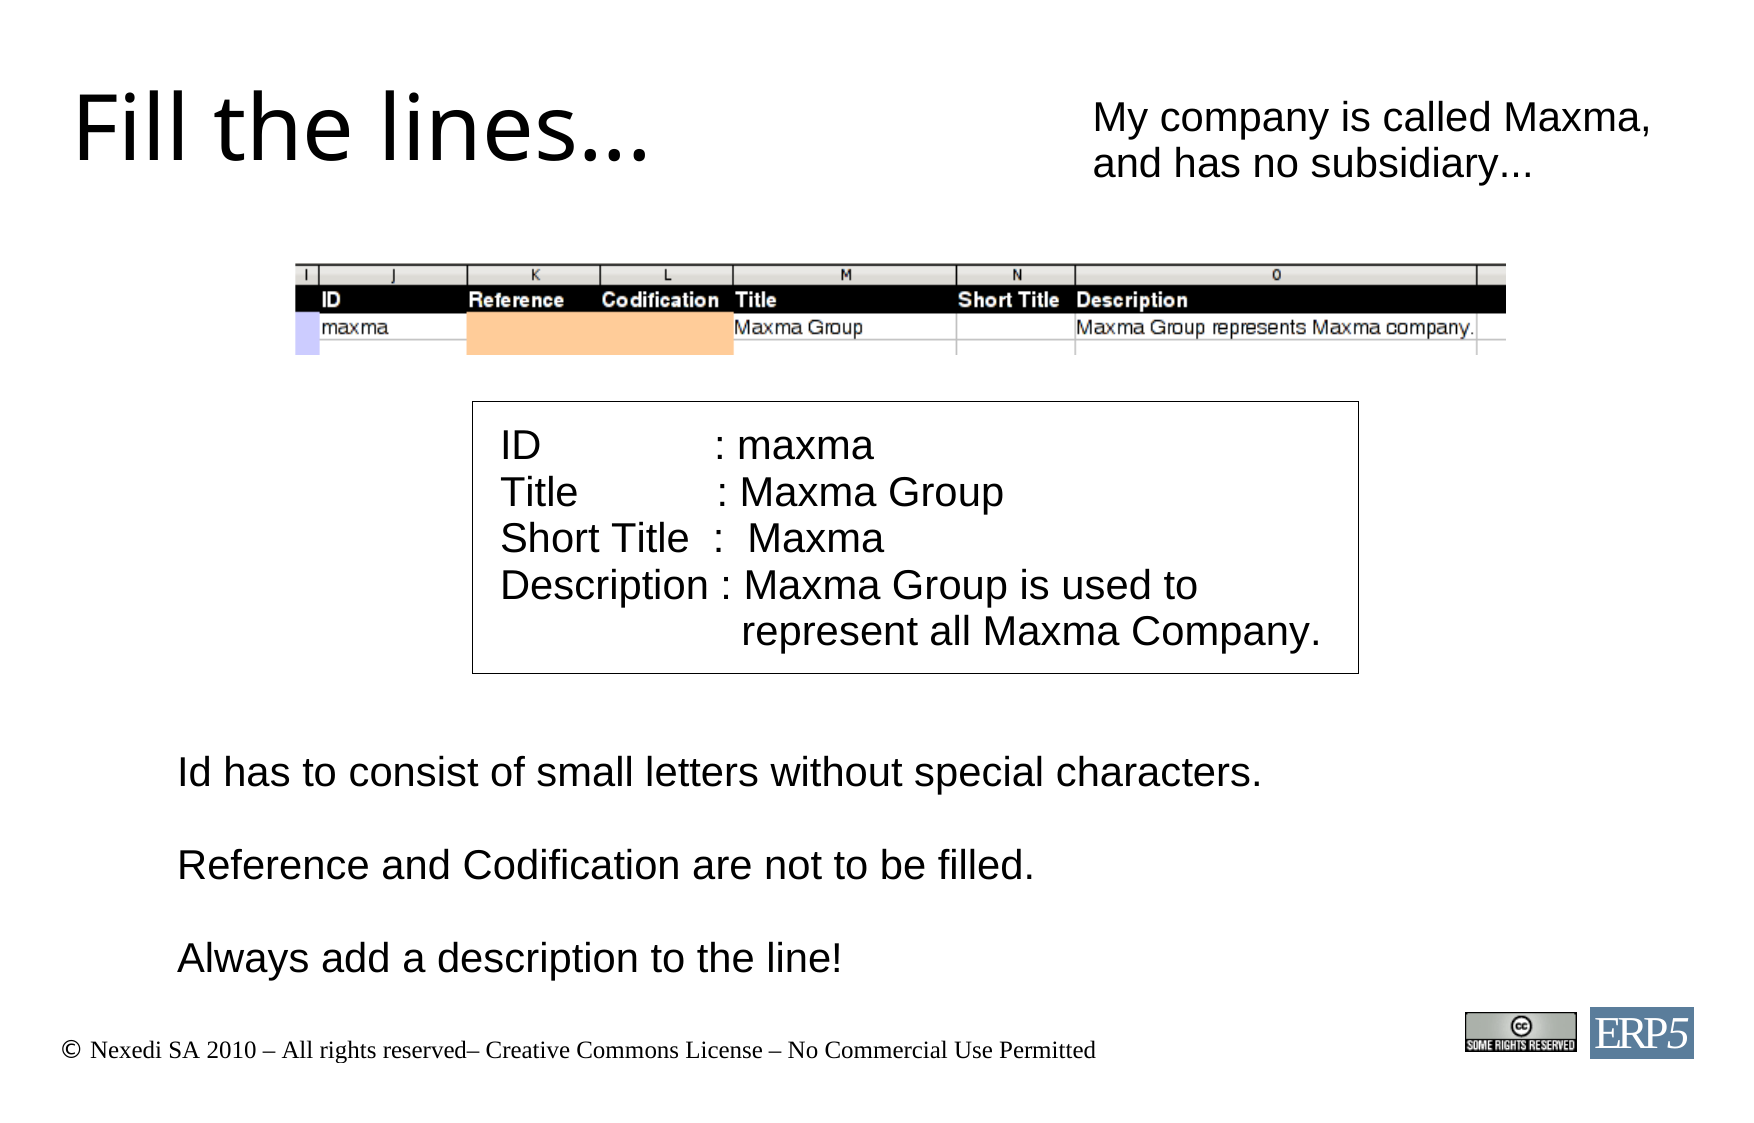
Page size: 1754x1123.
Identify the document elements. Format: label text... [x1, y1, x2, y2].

title Fill the lines... [71, 63, 1707, 187]
text_box My company is called Maxma, and has no subsidiary... [1092, 93, 1662, 187]
text_box ID : maxma Title : Maxma Group Short Title : Maxma Description : Maxma Group is used to represent all Maxma Company. [500, 421, 1329, 655]
picture [295, 263, 1506, 355]
text_box Id has to consist of small letters without special characters. Reference and Codification are not to be filled. Always add a description to the line! [177, 748, 1625, 982]
picture [1465, 1012, 1577, 1052]
